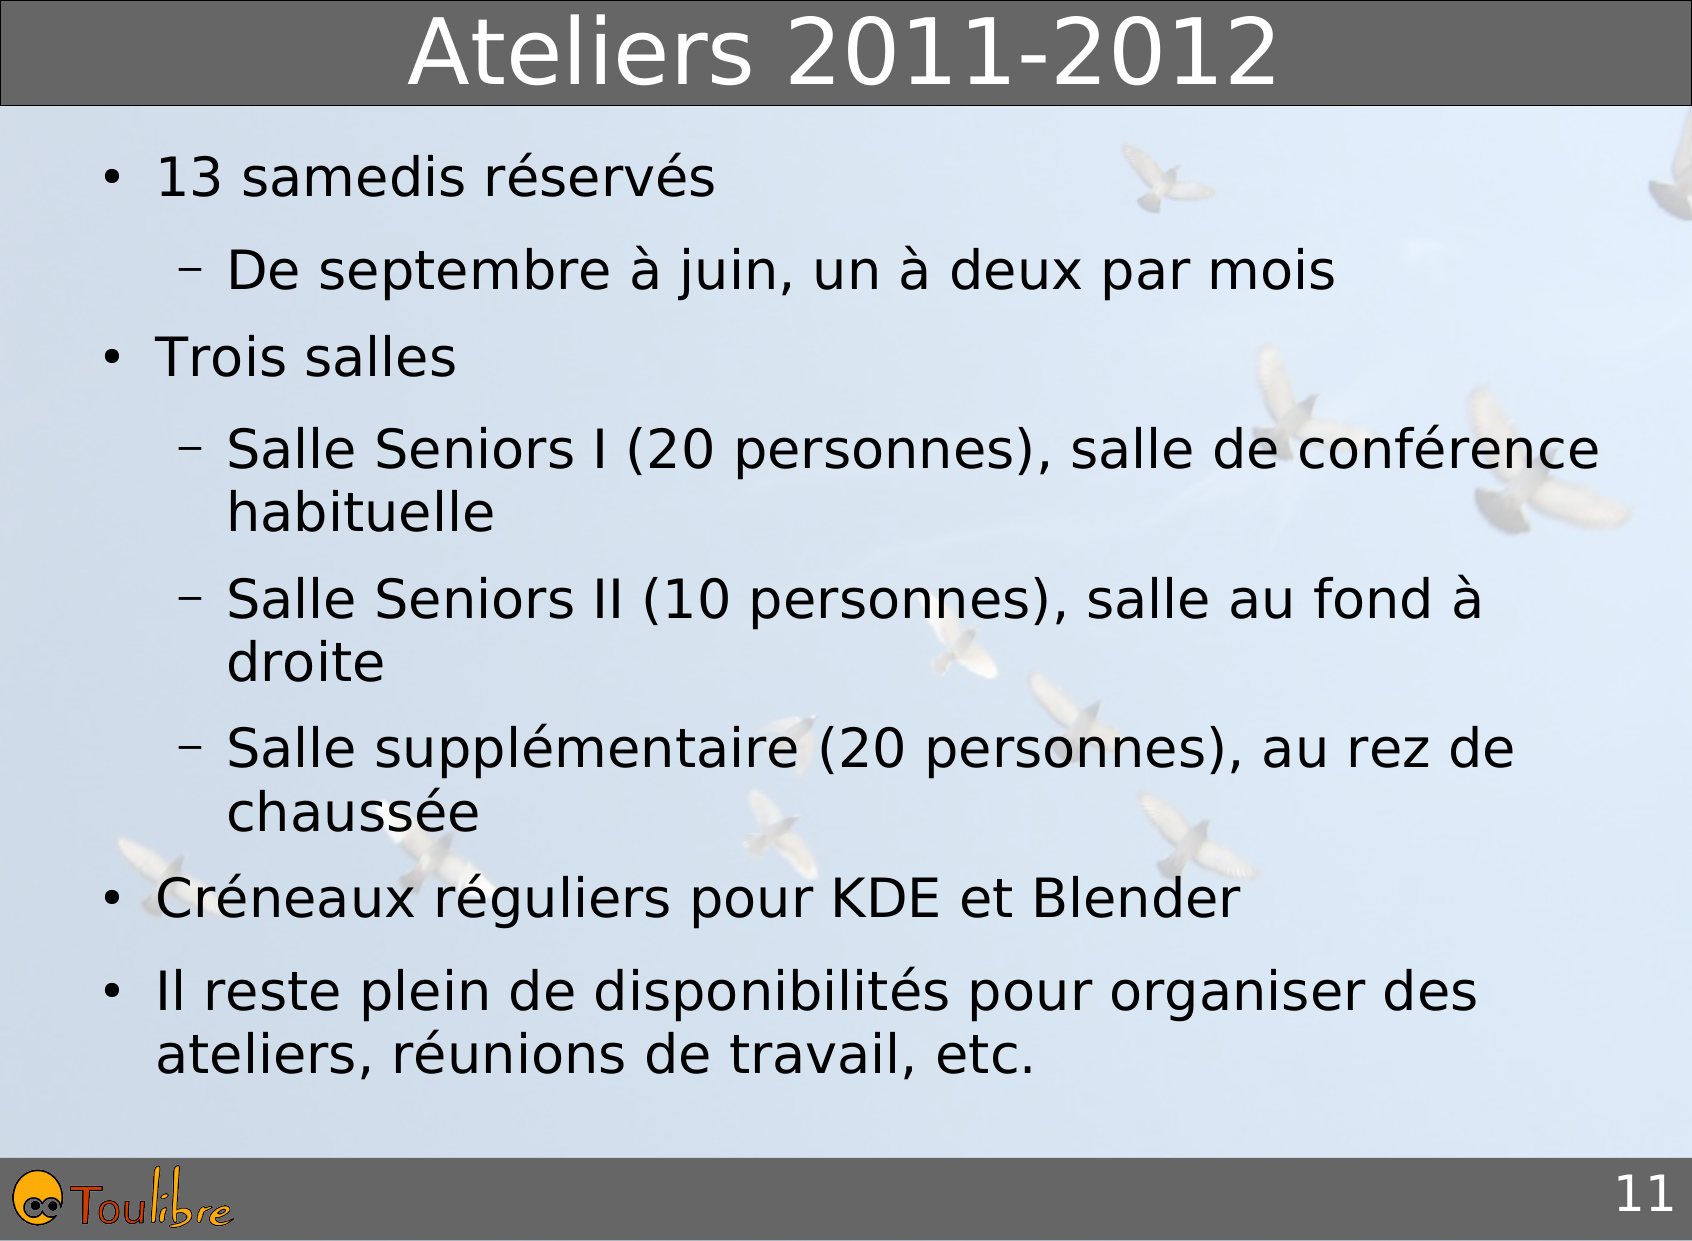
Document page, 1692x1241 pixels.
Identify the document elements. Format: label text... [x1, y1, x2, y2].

list 13 samedis réservés De septembre à juin, un à deux par mois Trois salles Salle Seniors I (20 personnes), salle de conférence habituelle Salle Seniors II (10 personnes), salle au fond à droite Salle supplémentaire (20 personnes), au rez de chaussée Créneaux réguliers pour KDE et Blender Il reste plein de disponibilités pour organiser des ateliers, réunions de travail, etc. [84, 146, 1608, 1109]
picture [12, 1165, 234, 1228]
title Ateliers 2011-2012 [0, 0, 1692, 107]
